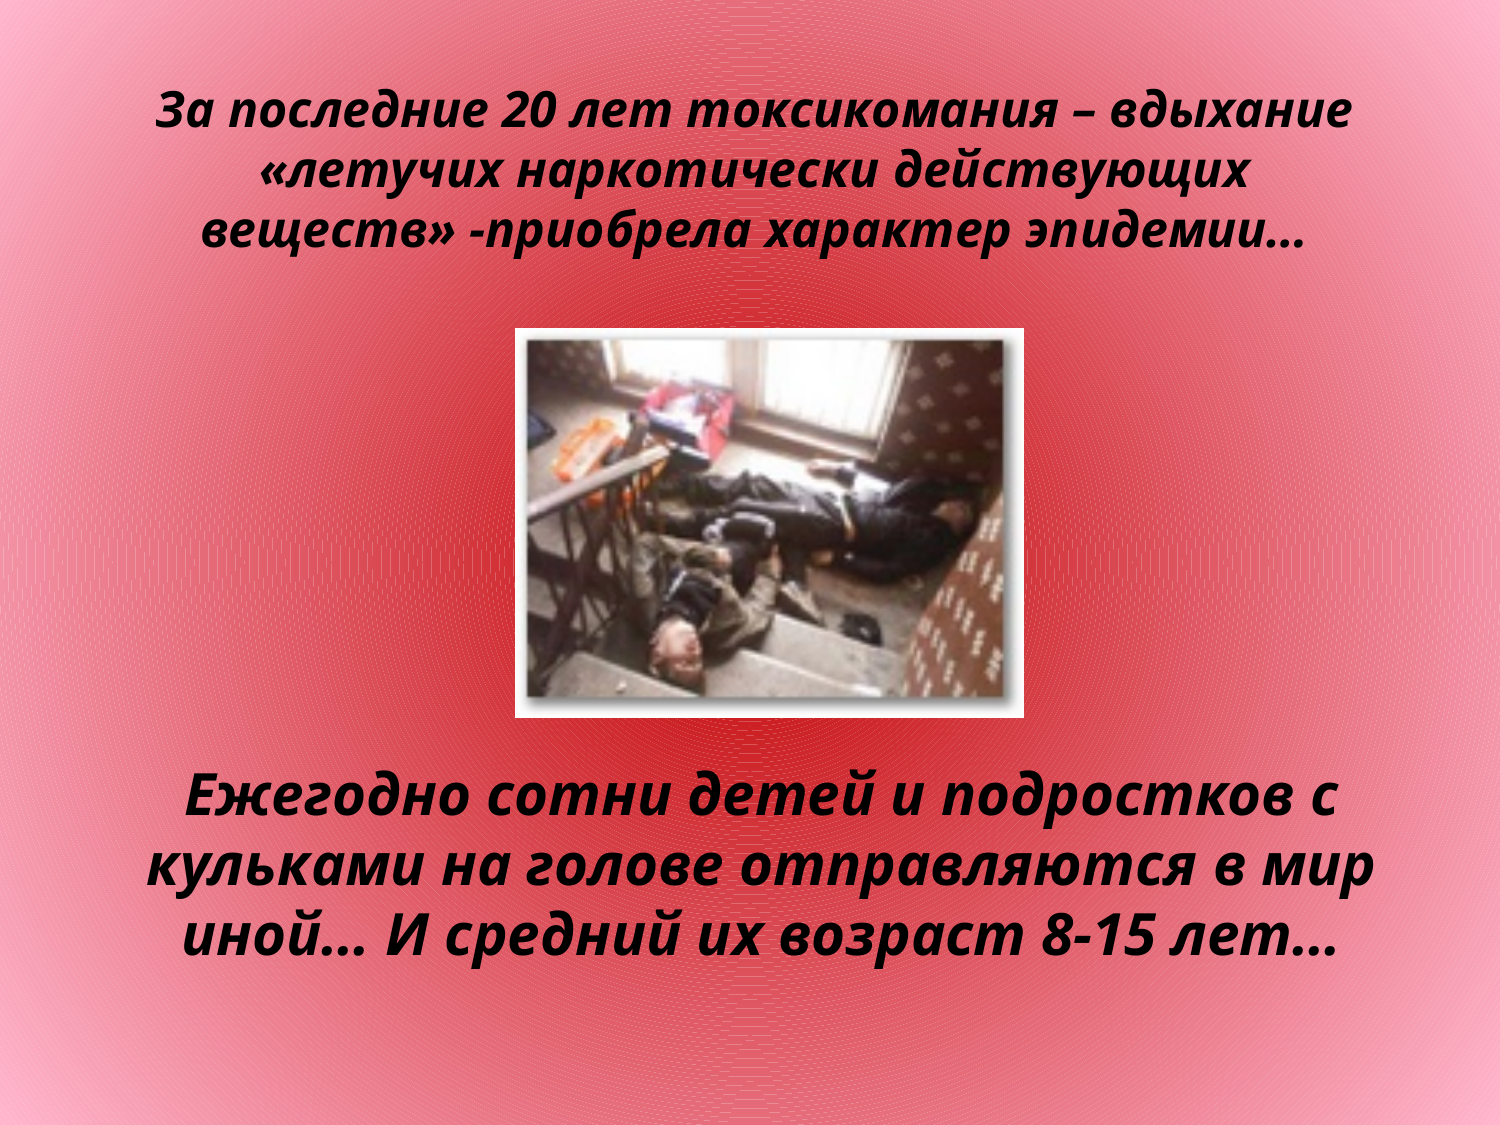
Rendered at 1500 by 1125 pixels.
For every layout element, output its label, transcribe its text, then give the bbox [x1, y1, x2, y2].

title За последние 20 лет токсикомания – вдыхание «летучих наркотически действующих веществ» -приобрела характер эпидемии… [117, 35, 1393, 300]
subtitle Ежегодно сотни детей и подростков с кульками на голове отправляются в мир иной… И средний их возраст 8-15 лет… [117, 750, 1407, 1051]
picture [515, 328, 1024, 718]
